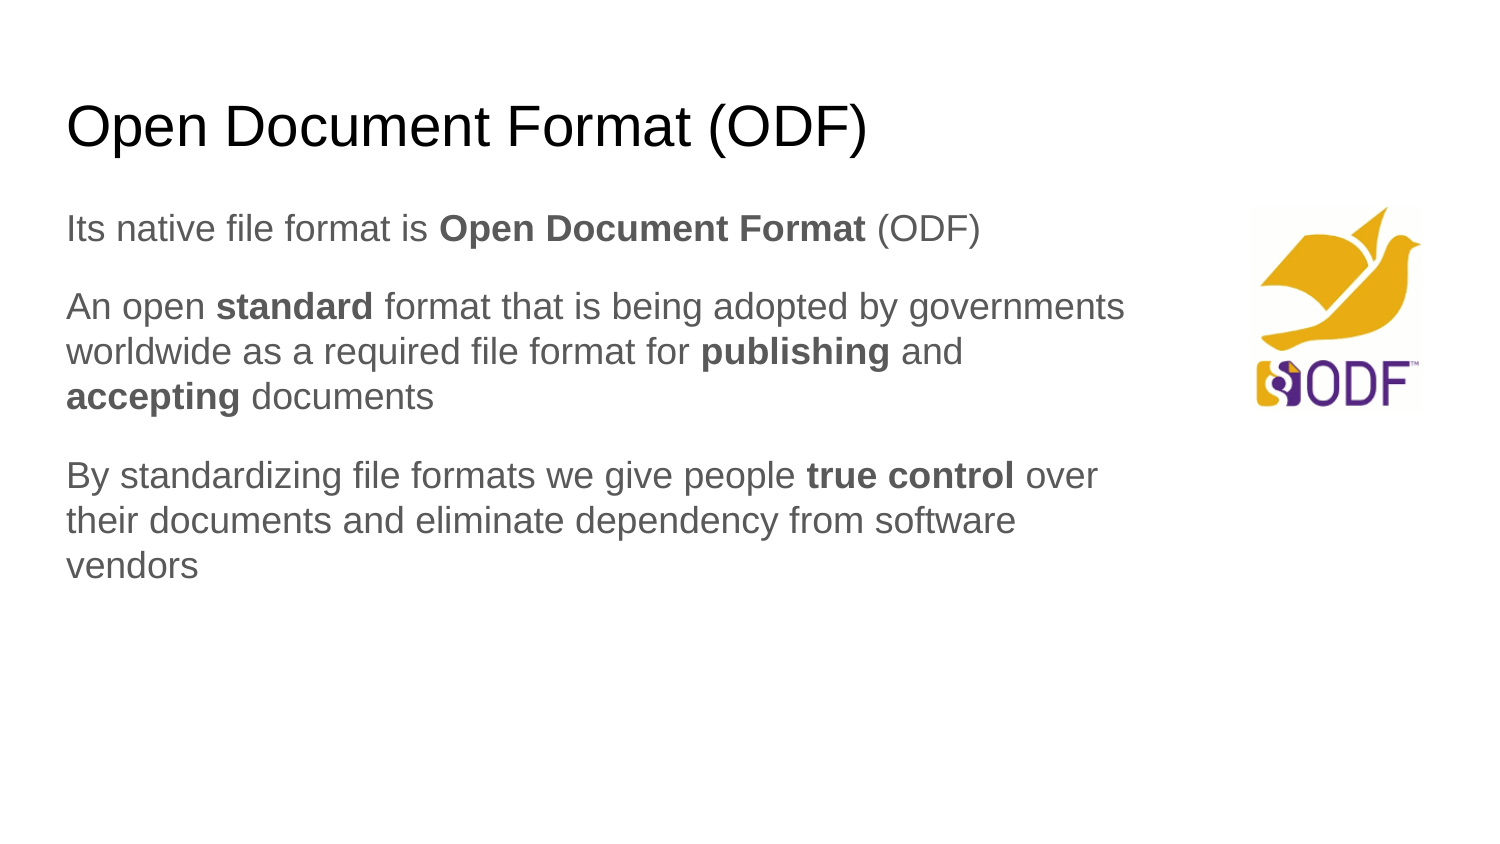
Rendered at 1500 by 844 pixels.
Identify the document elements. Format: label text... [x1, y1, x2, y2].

picture [1250, 206, 1423, 413]
title Open Document Format (ODF) [51, 72, 1449, 167]
list Its native file format is Open Document Format (ODF) An open standard format that is being adopted by governments worldwide as a required file format for publishing and accepting documents By standardizing file formats we give people true control over their documents and eliminate dependency from software vendors [51, 189, 1159, 750]
